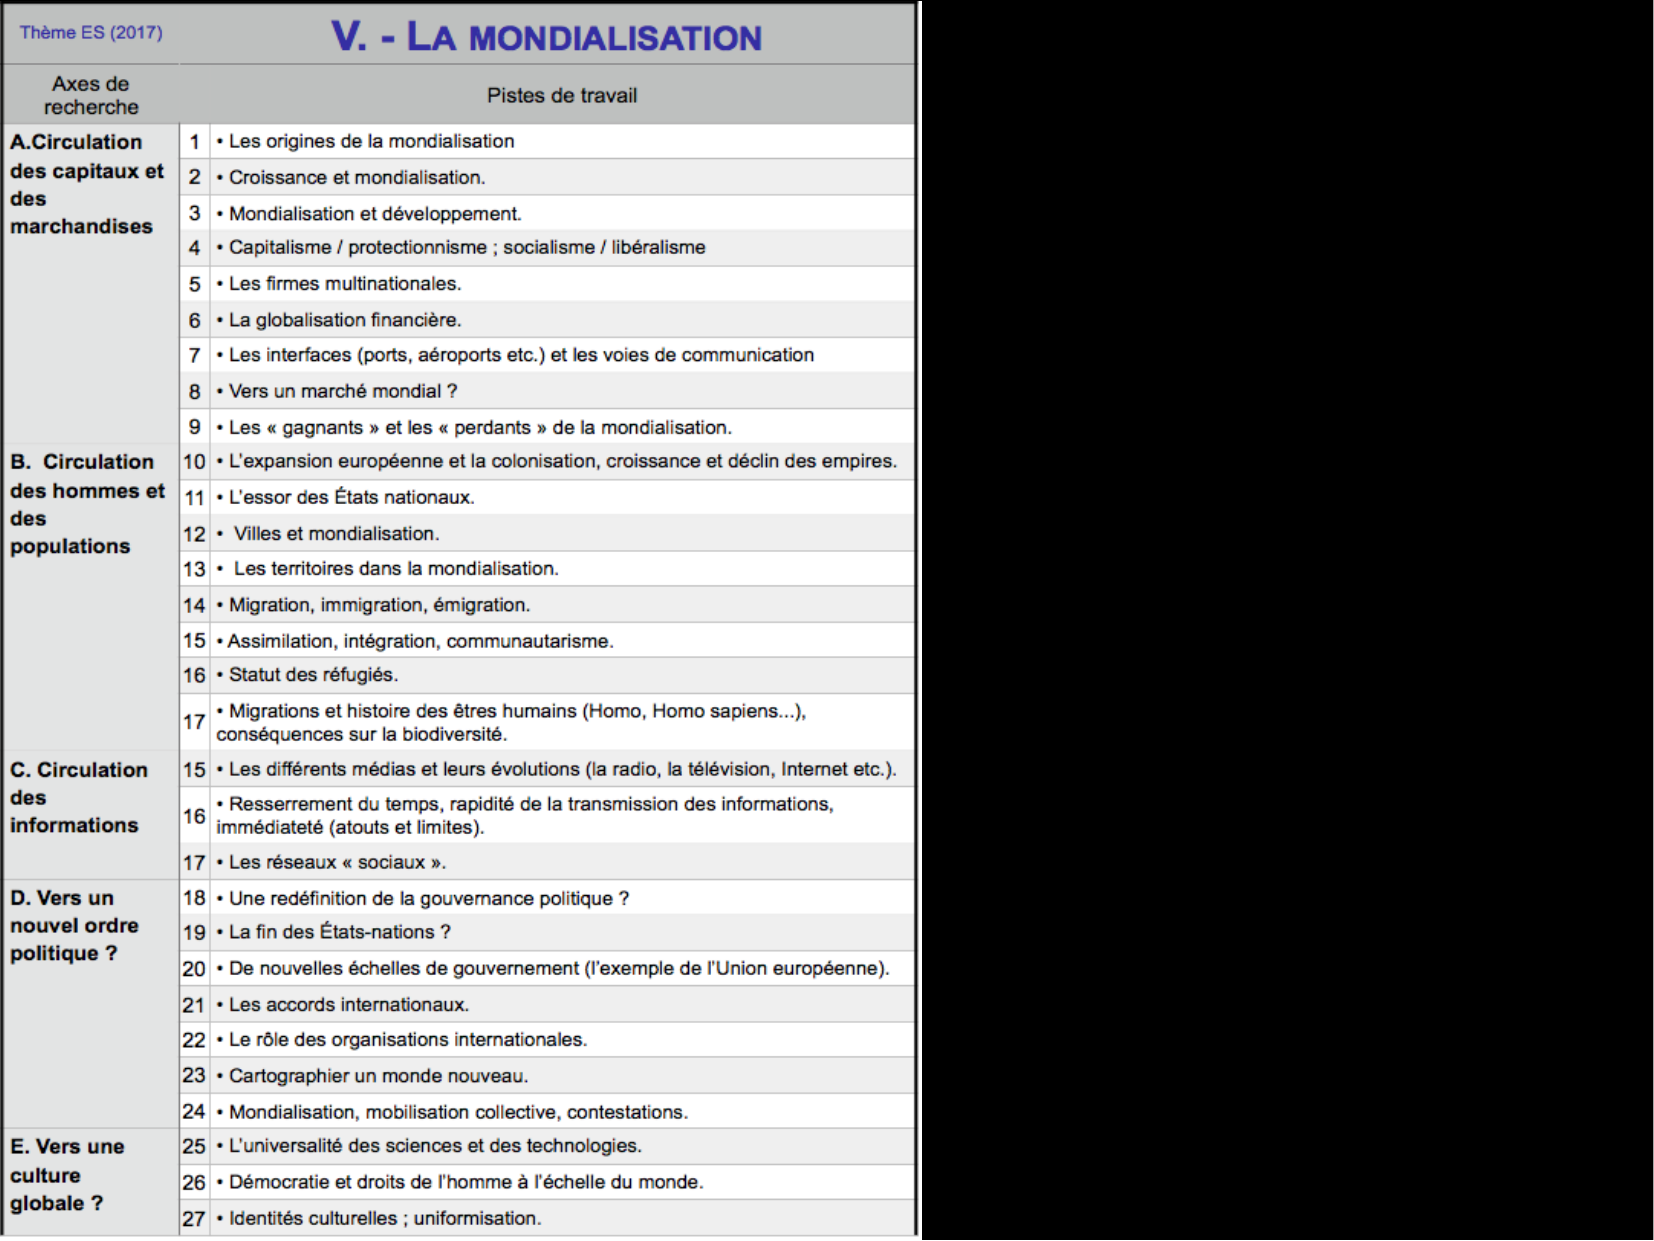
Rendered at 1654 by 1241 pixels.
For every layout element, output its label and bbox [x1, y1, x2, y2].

picture [0, 1, 922, 1241]
